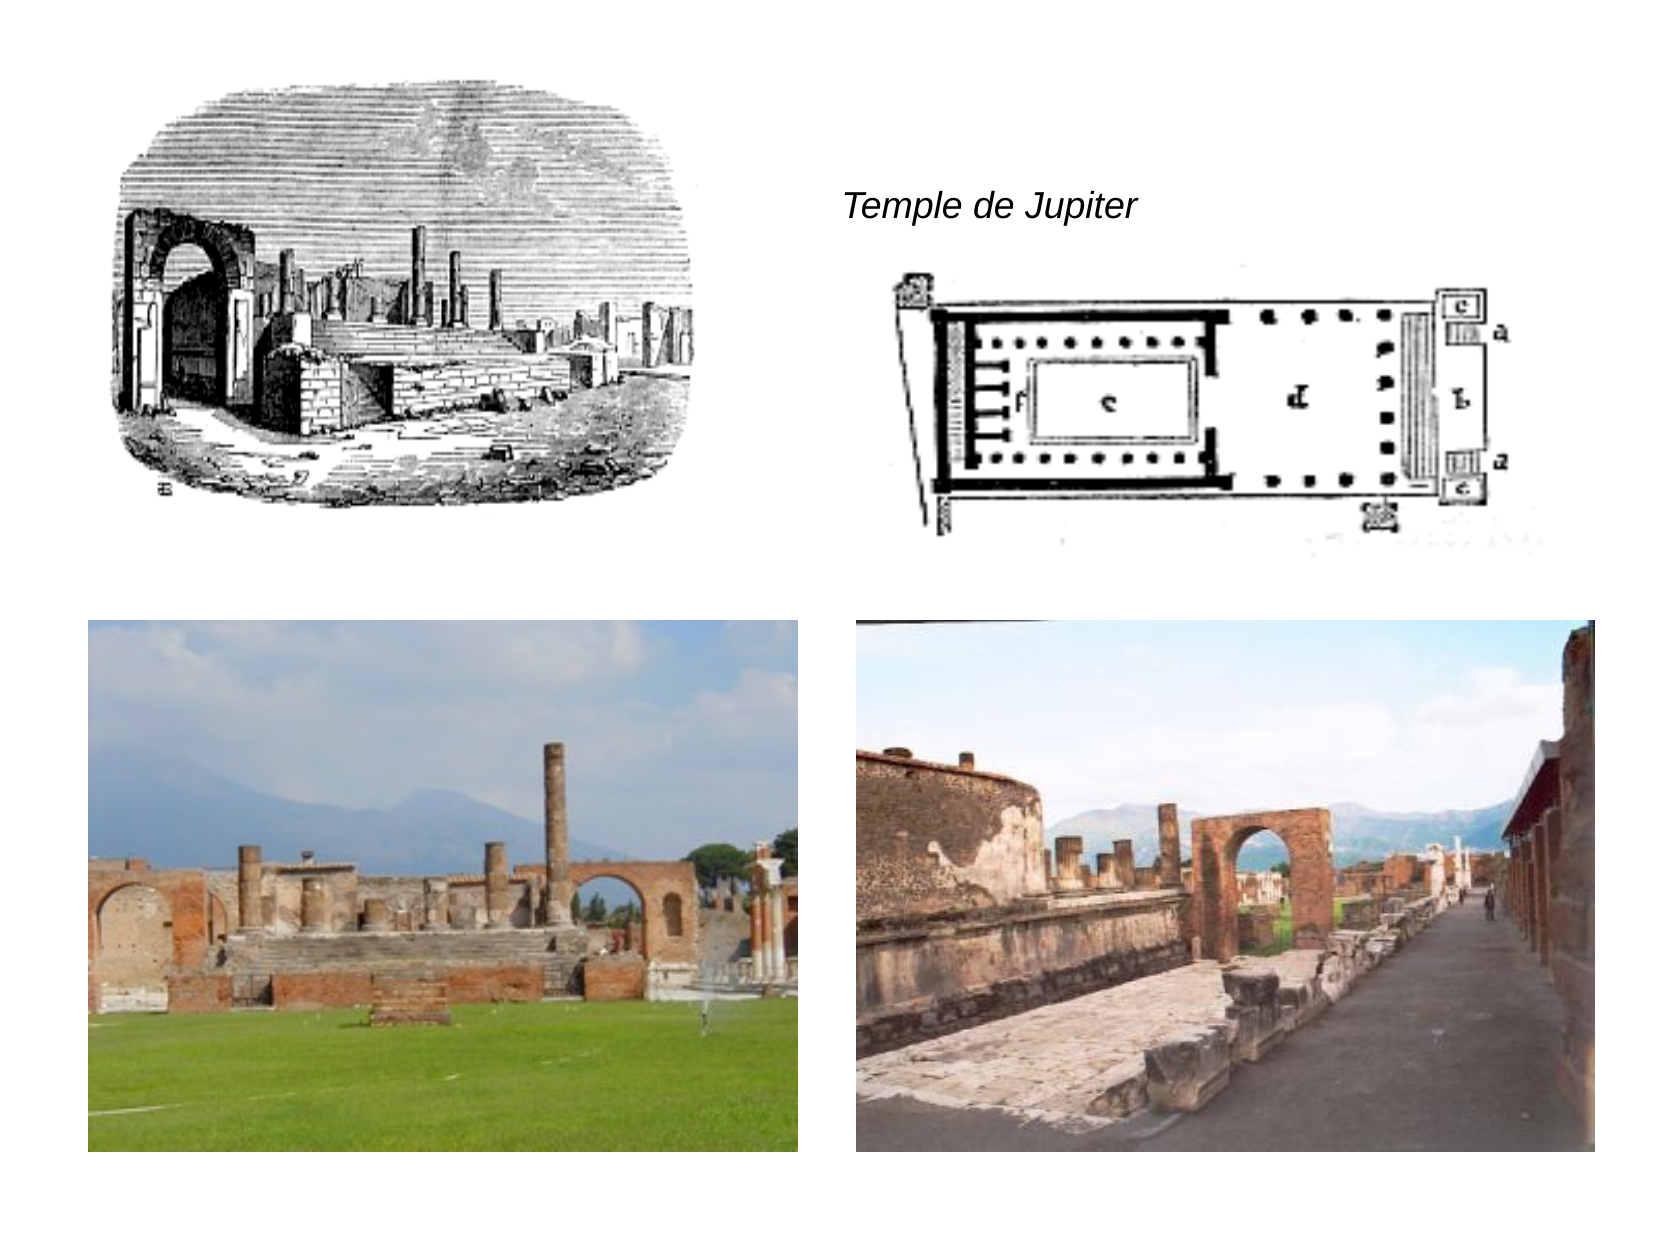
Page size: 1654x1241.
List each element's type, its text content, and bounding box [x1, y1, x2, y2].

picture [856, 241, 1543, 562]
picture [88, 620, 798, 1152]
picture [88, 71, 709, 532]
text_box Temple de Jupiter [826, 177, 1506, 234]
picture [856, 620, 1595, 1152]
